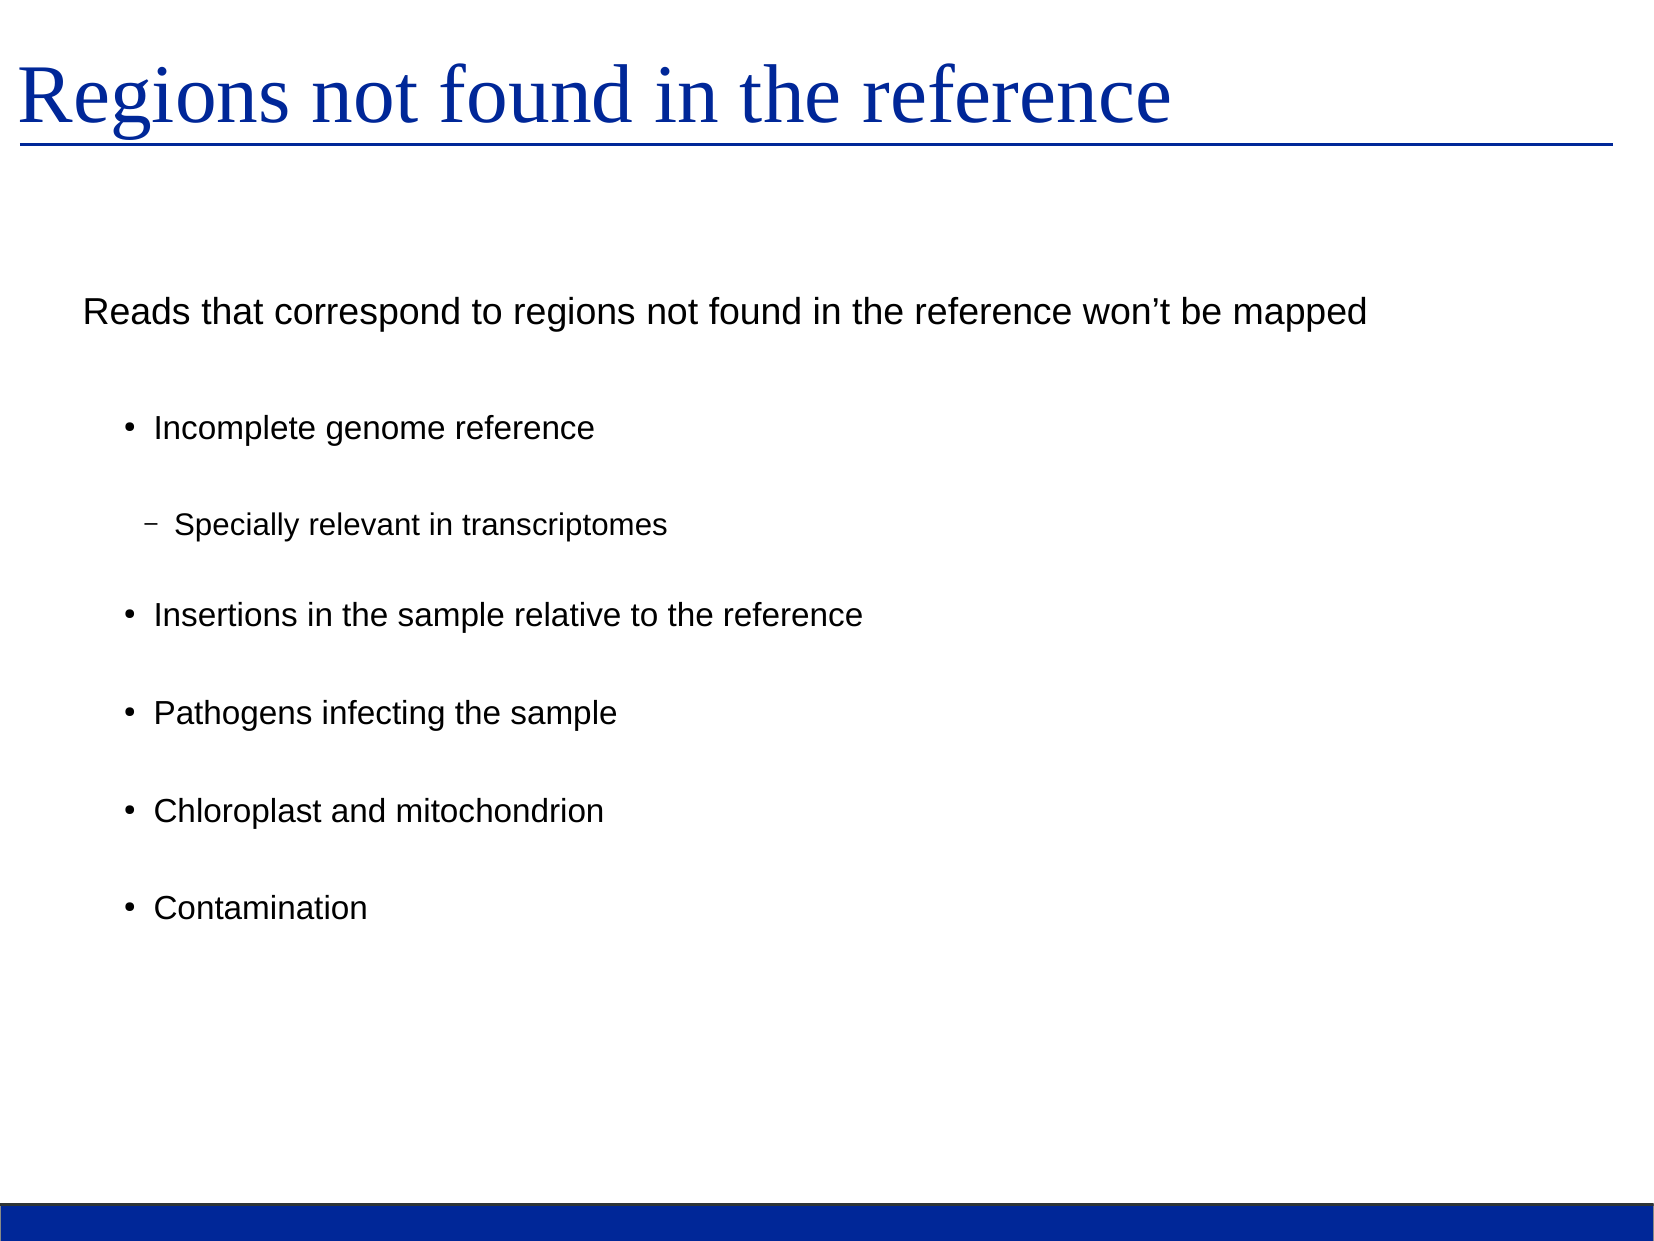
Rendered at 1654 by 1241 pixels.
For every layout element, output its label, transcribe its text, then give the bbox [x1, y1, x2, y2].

list Reads that correspond to regions not found in the reference won’t be mapped Incomplete genome reference Specially relevant in transcriptomes Insertions in the sample relative to the reference Pathogens infecting the sample Chloroplast and mitochondrion Contamination [82, 290, 1571, 1109]
title Regions not found in the reference [17, 0, 1589, 198]
